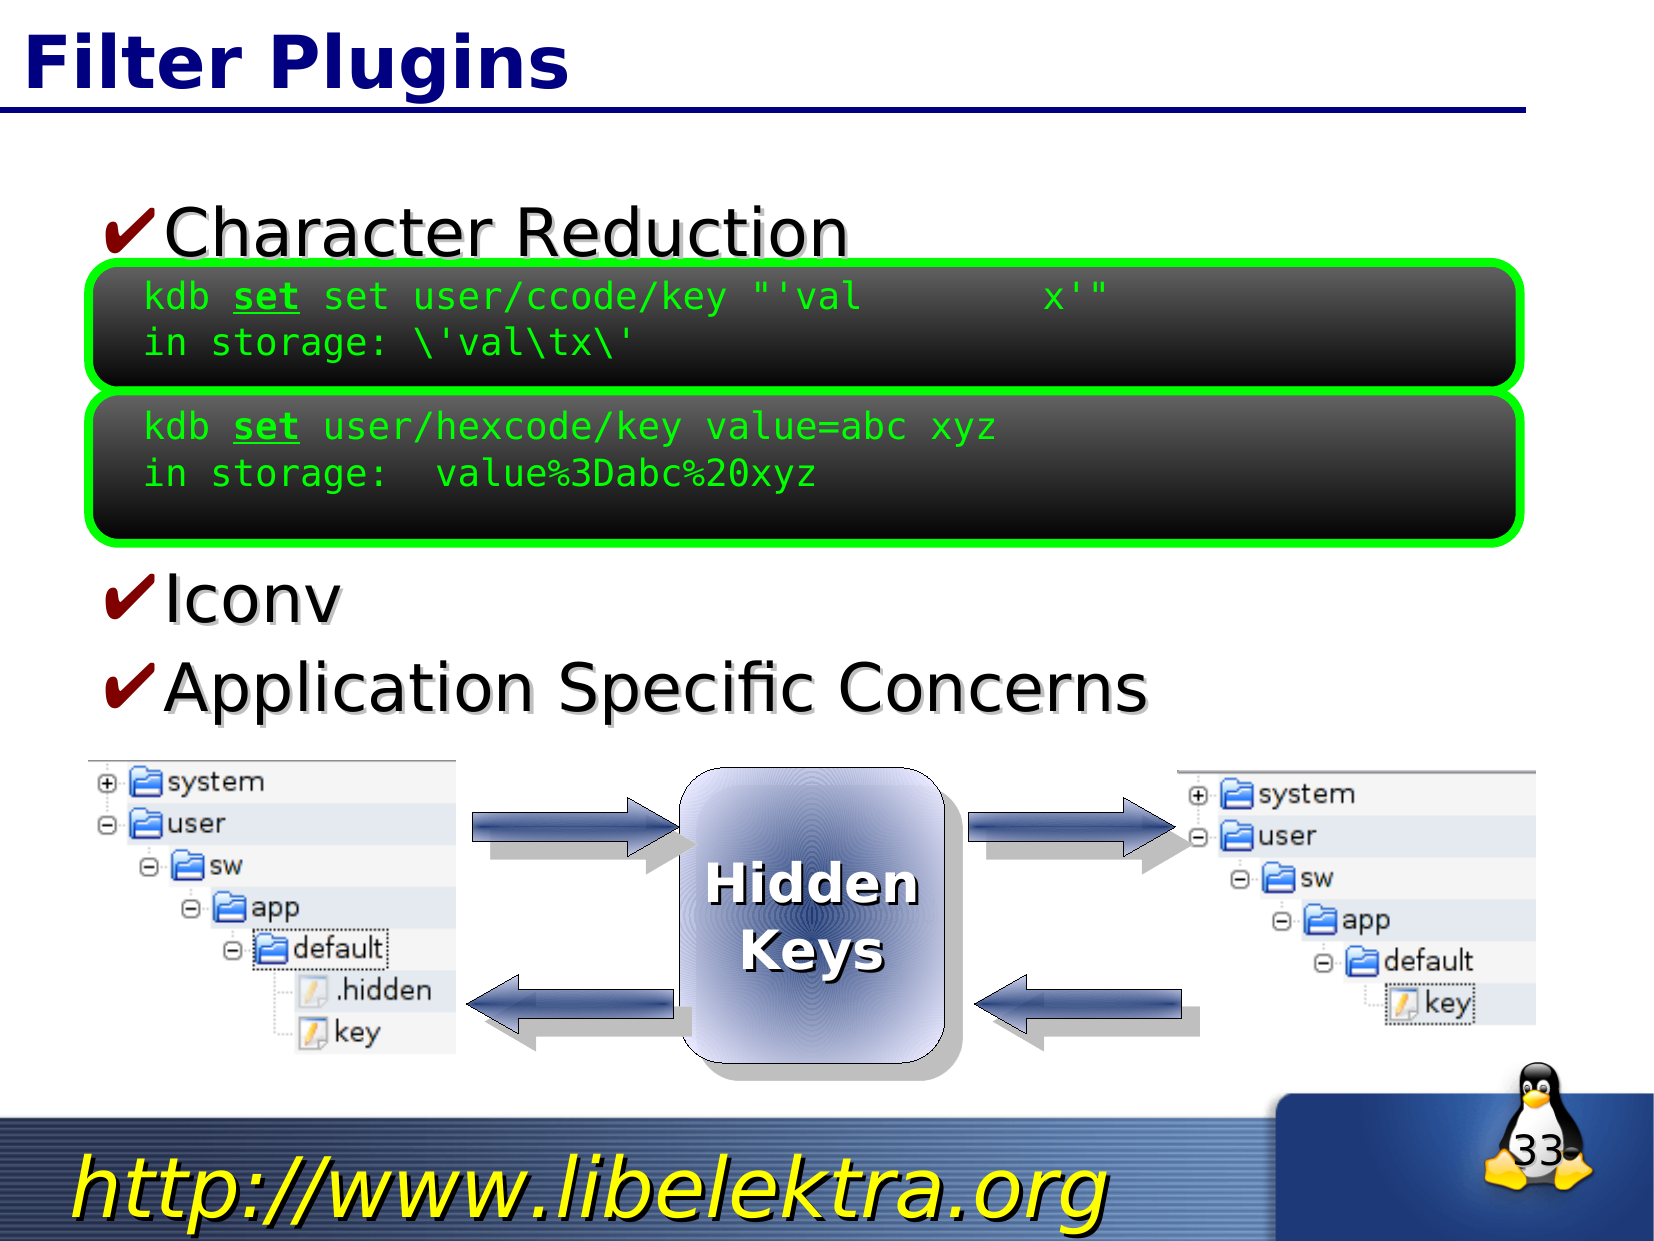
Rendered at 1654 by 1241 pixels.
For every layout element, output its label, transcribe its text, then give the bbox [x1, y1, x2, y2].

text_box Filter Plugins [22, 14, 1611, 111]
picture [1177, 770, 1536, 1034]
text_box [472, 797, 680, 857]
text_box [466, 974, 674, 1034]
text_box kdb set user/hexcode/key value=abc xyz in storage: value%3Dabc%20xyz [142, 401, 1489, 534]
text_box [968, 797, 1176, 857]
text_box Application Specific Concerns [104, 643, 1329, 722]
text_box Iconv [104, 555, 1329, 633]
picture [0, 760, 1654, 1241]
text_box <Nummer> [1312, 1122, 1565, 1178]
text_box kdb set set user/ccode/key "'val x'" in storage: \'val\tx\' [142, 271, 1489, 383]
text_box Character Reduction [104, 188, 1071, 267]
text_box [88, 262, 1521, 544]
text_box [974, 974, 1182, 1034]
text_box Hidden Keys [679, 767, 945, 1064]
